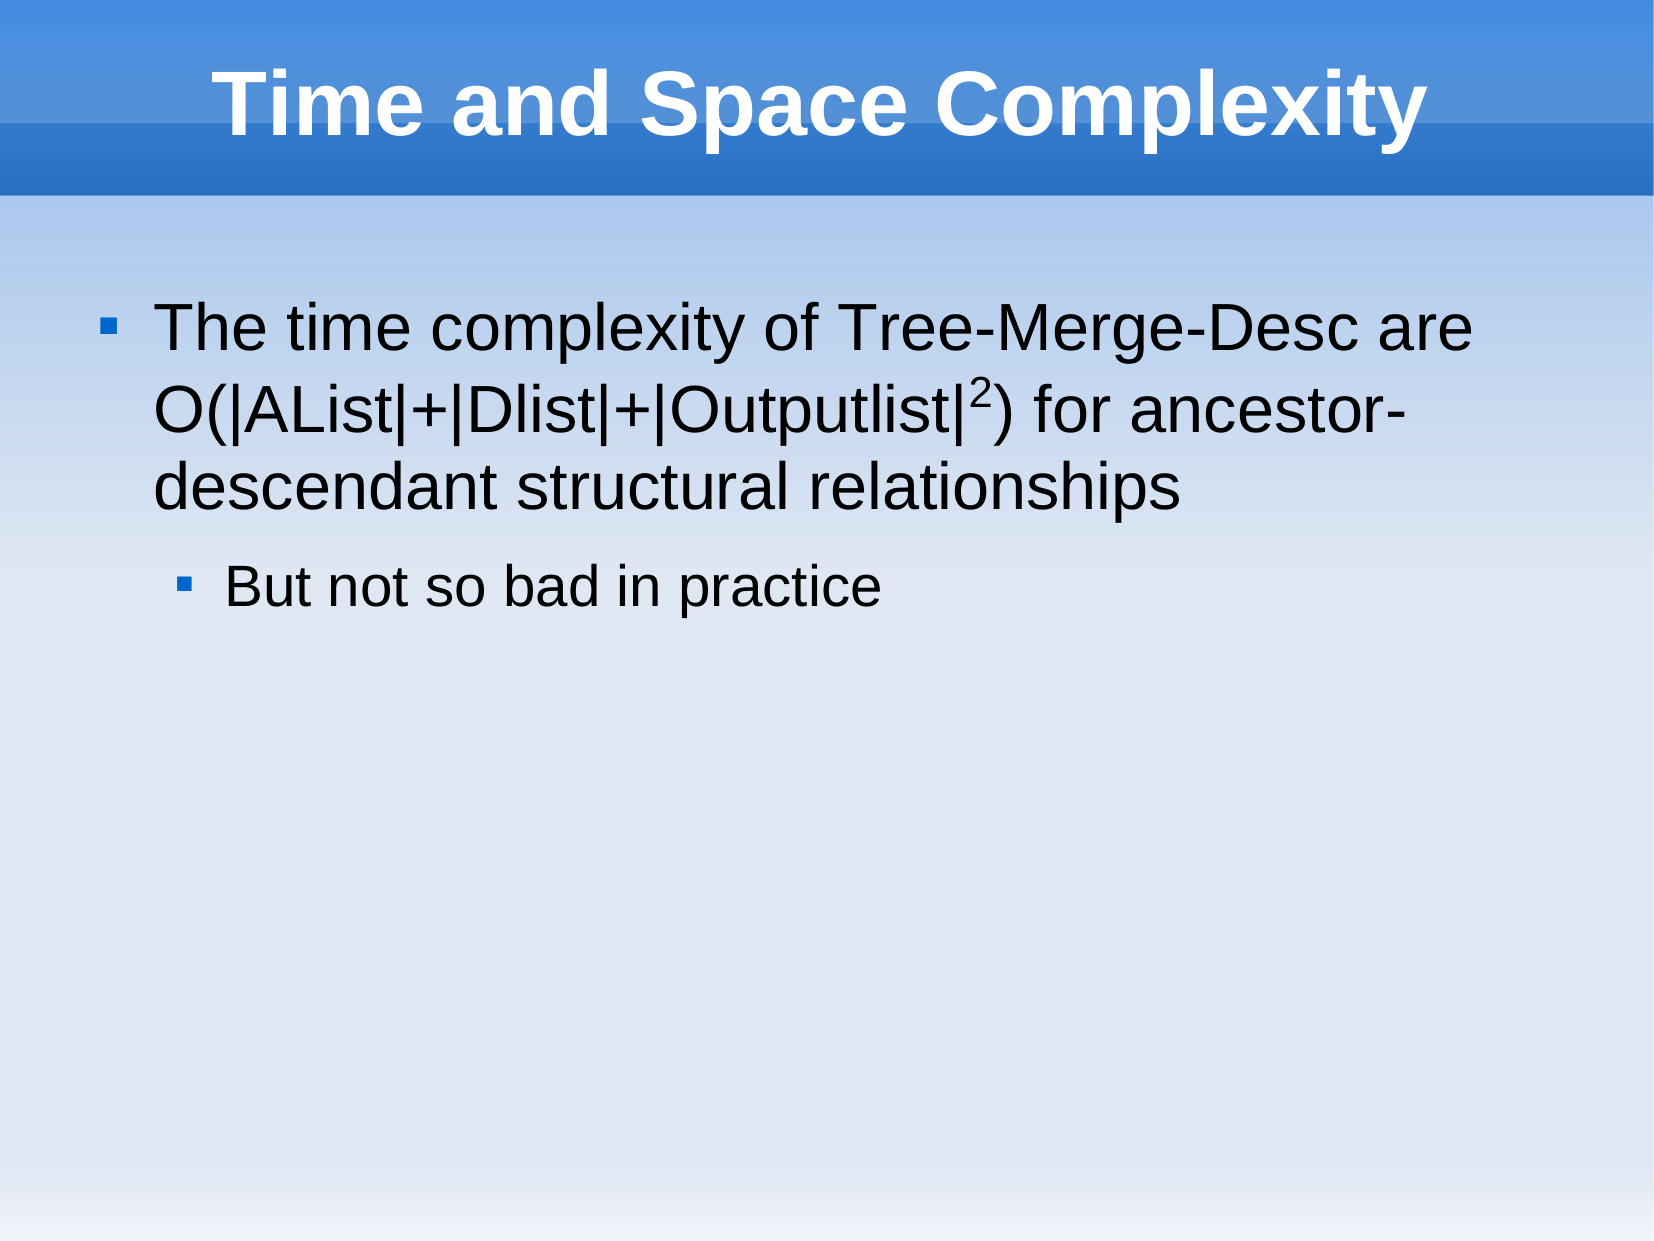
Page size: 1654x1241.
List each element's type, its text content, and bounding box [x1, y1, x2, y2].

picture [0, 0, 1654, 1241]
title Time and Space Complexity [76, 0, 1565, 208]
list The time complexity of Tree-Merge-Desc are O(|AList|+|Dlist|+|Outputlist|2) for ancestor-descendant structural relationships But not so bad in practice [82, 290, 1571, 1109]
